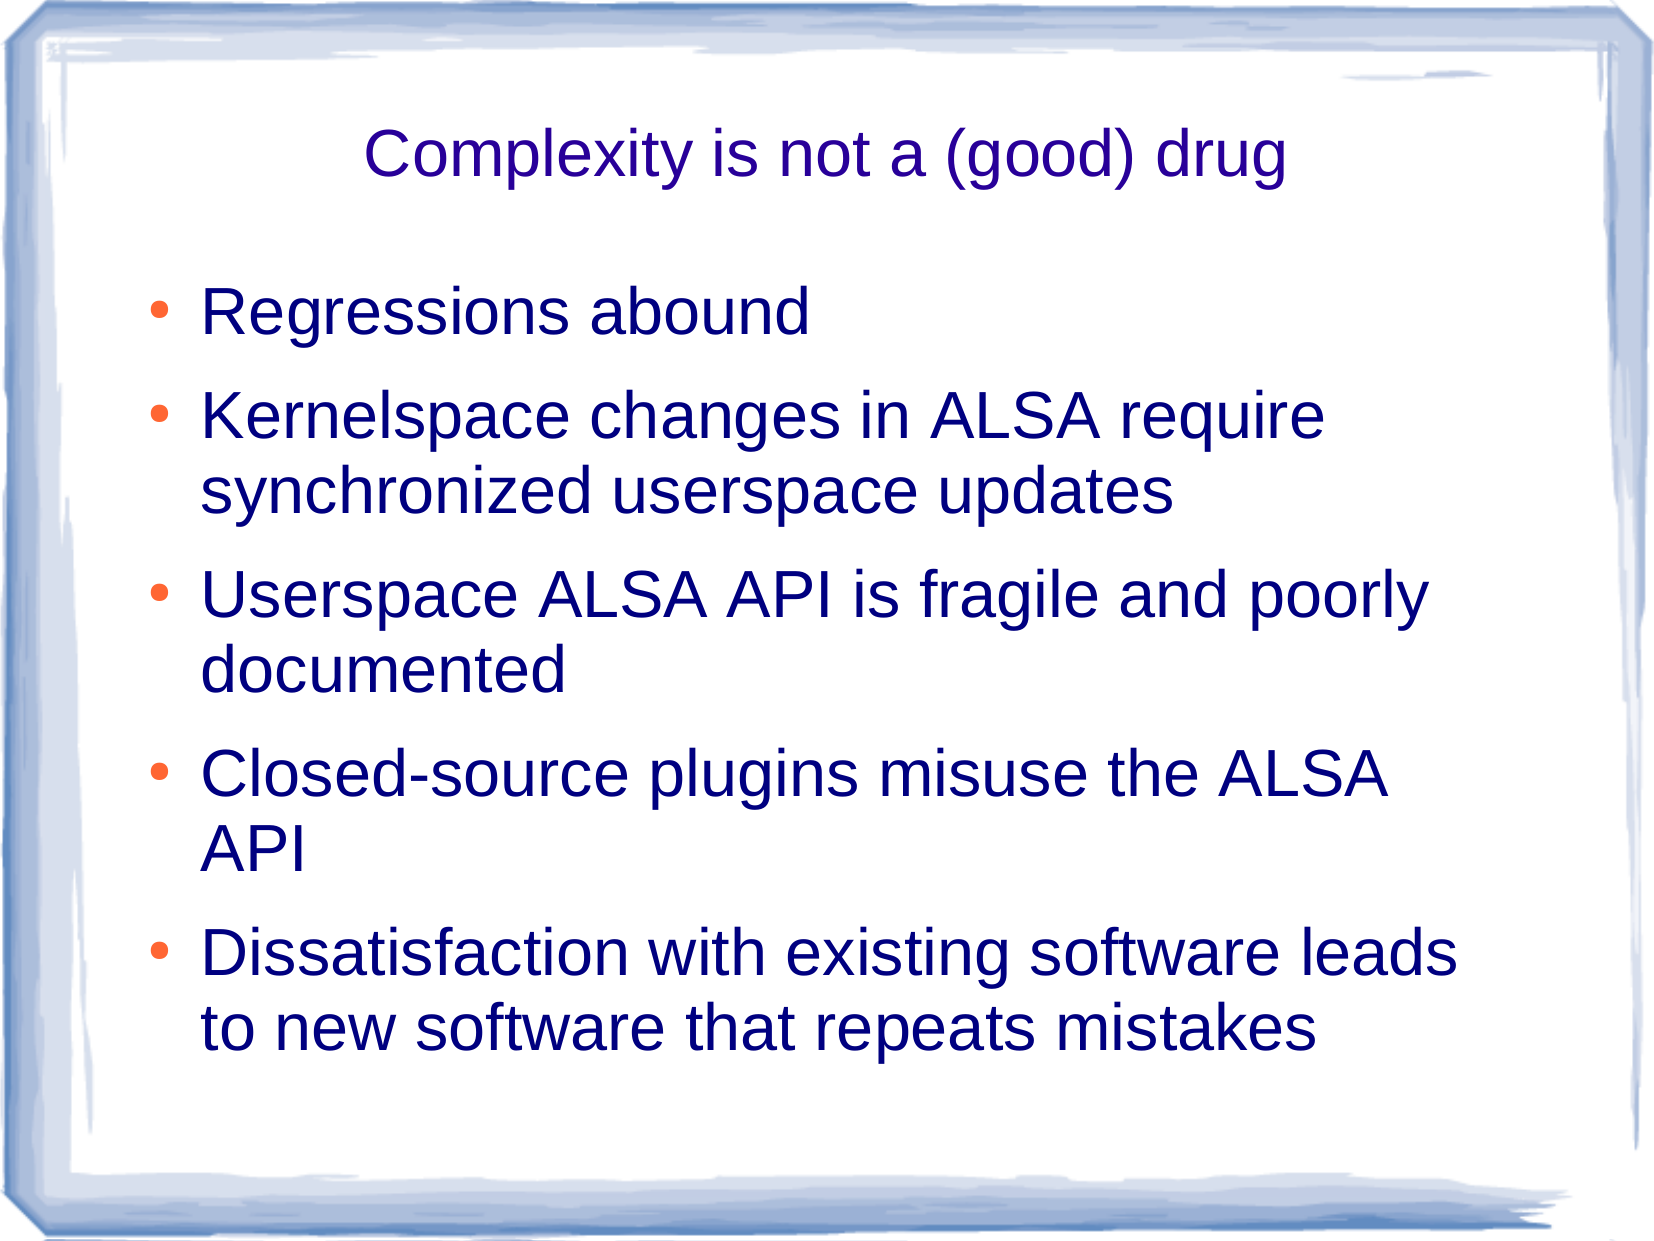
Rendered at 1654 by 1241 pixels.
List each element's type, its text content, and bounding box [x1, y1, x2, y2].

picture [0, 0, 1654, 1241]
title Complexity is not a (good) drug [82, 49, 1571, 257]
list Regressions abound Kernelspace changes in ALSA require synchronized userspace updates Userspace ALSA API is fragile and poorly documented Closed-source plugins misuse the ALSA API Dissatisfaction with existing software leads to new software that repeats mistakes [129, 273, 1489, 1078]
